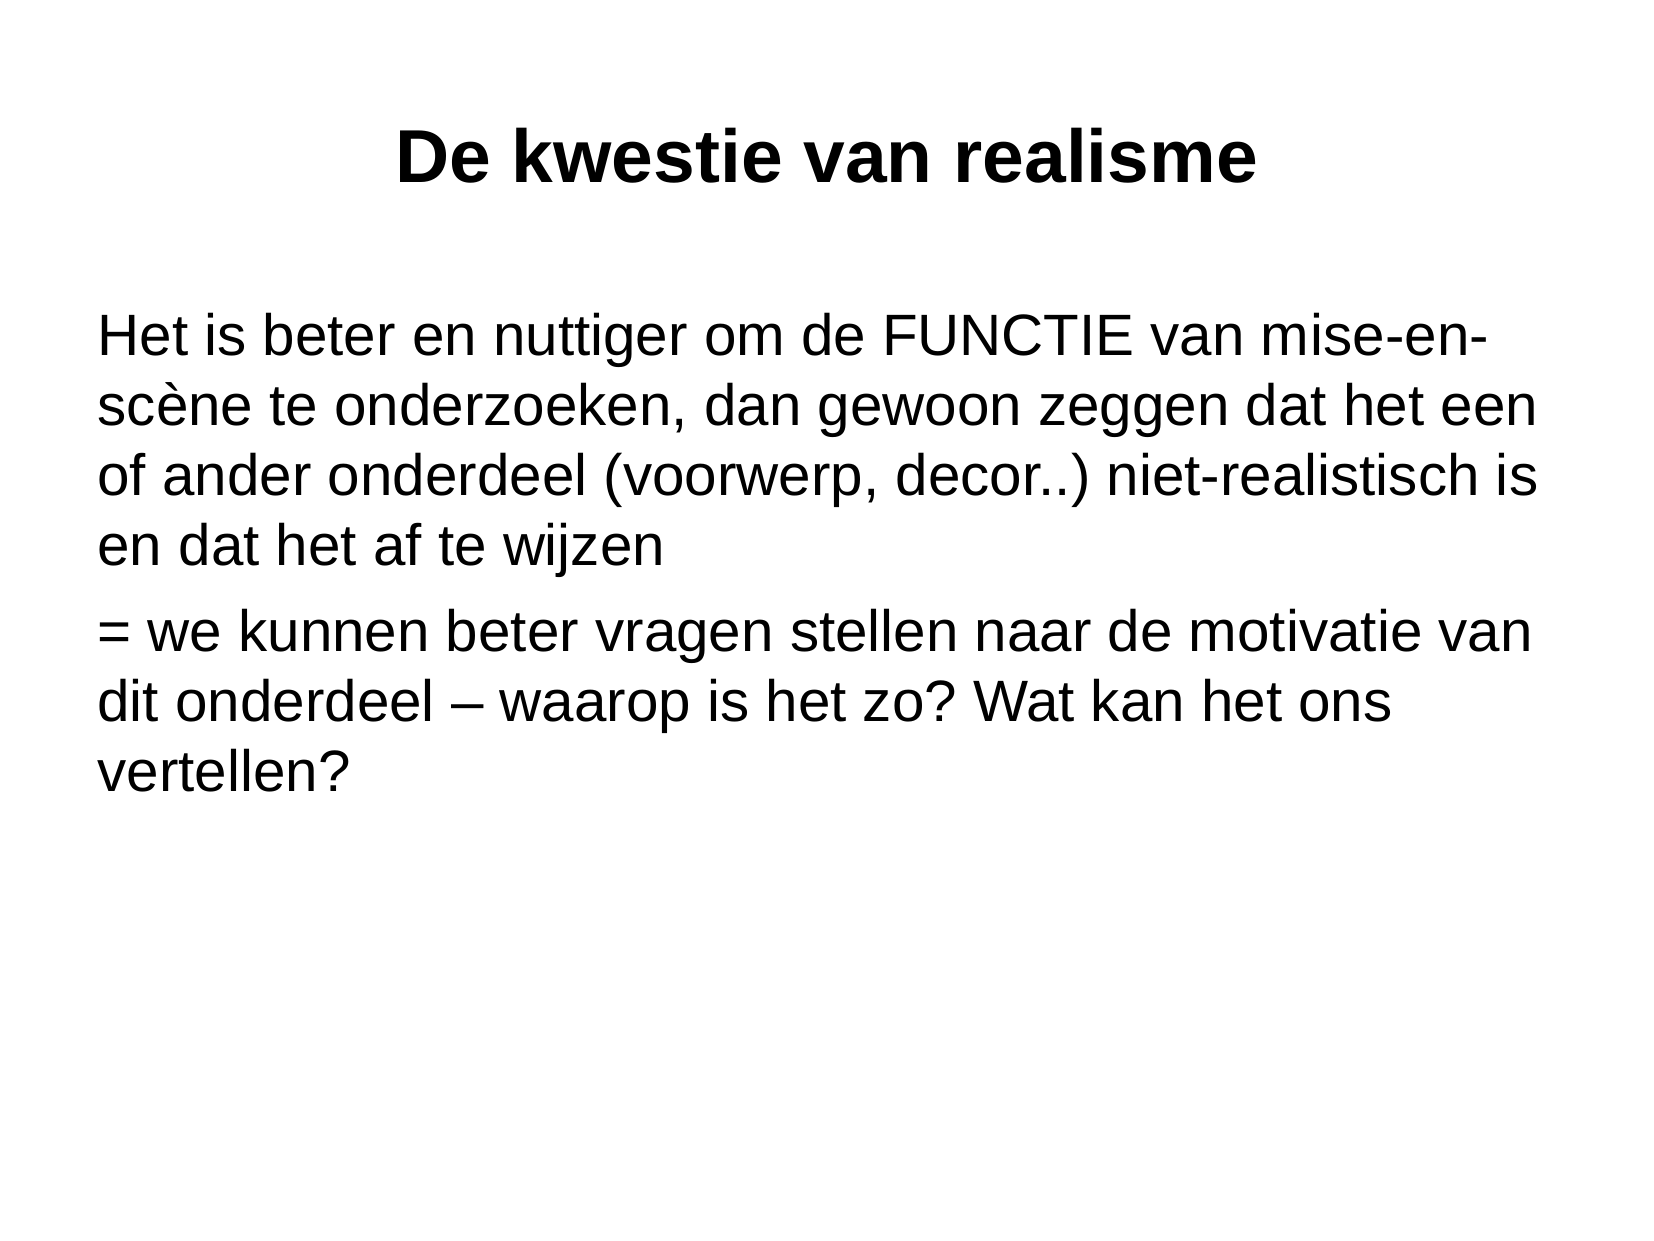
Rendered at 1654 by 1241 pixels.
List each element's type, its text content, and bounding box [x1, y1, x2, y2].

title De kwestie van realisme [82, 49, 1571, 257]
list Het is beter en nuttiger om de FUNCTIE van mise-en-scène te onderzoeken, dan gewoon zeggen dat het een of ander onderdeel (voorwerp, decor..) niet-realistisch is en dat het af te wijzen = we kunnen beter vragen stellen naar de motivatie van dit onderdeel – waarop is het zo? Wat kan het ons vertellen? [82, 289, 1571, 1108]
